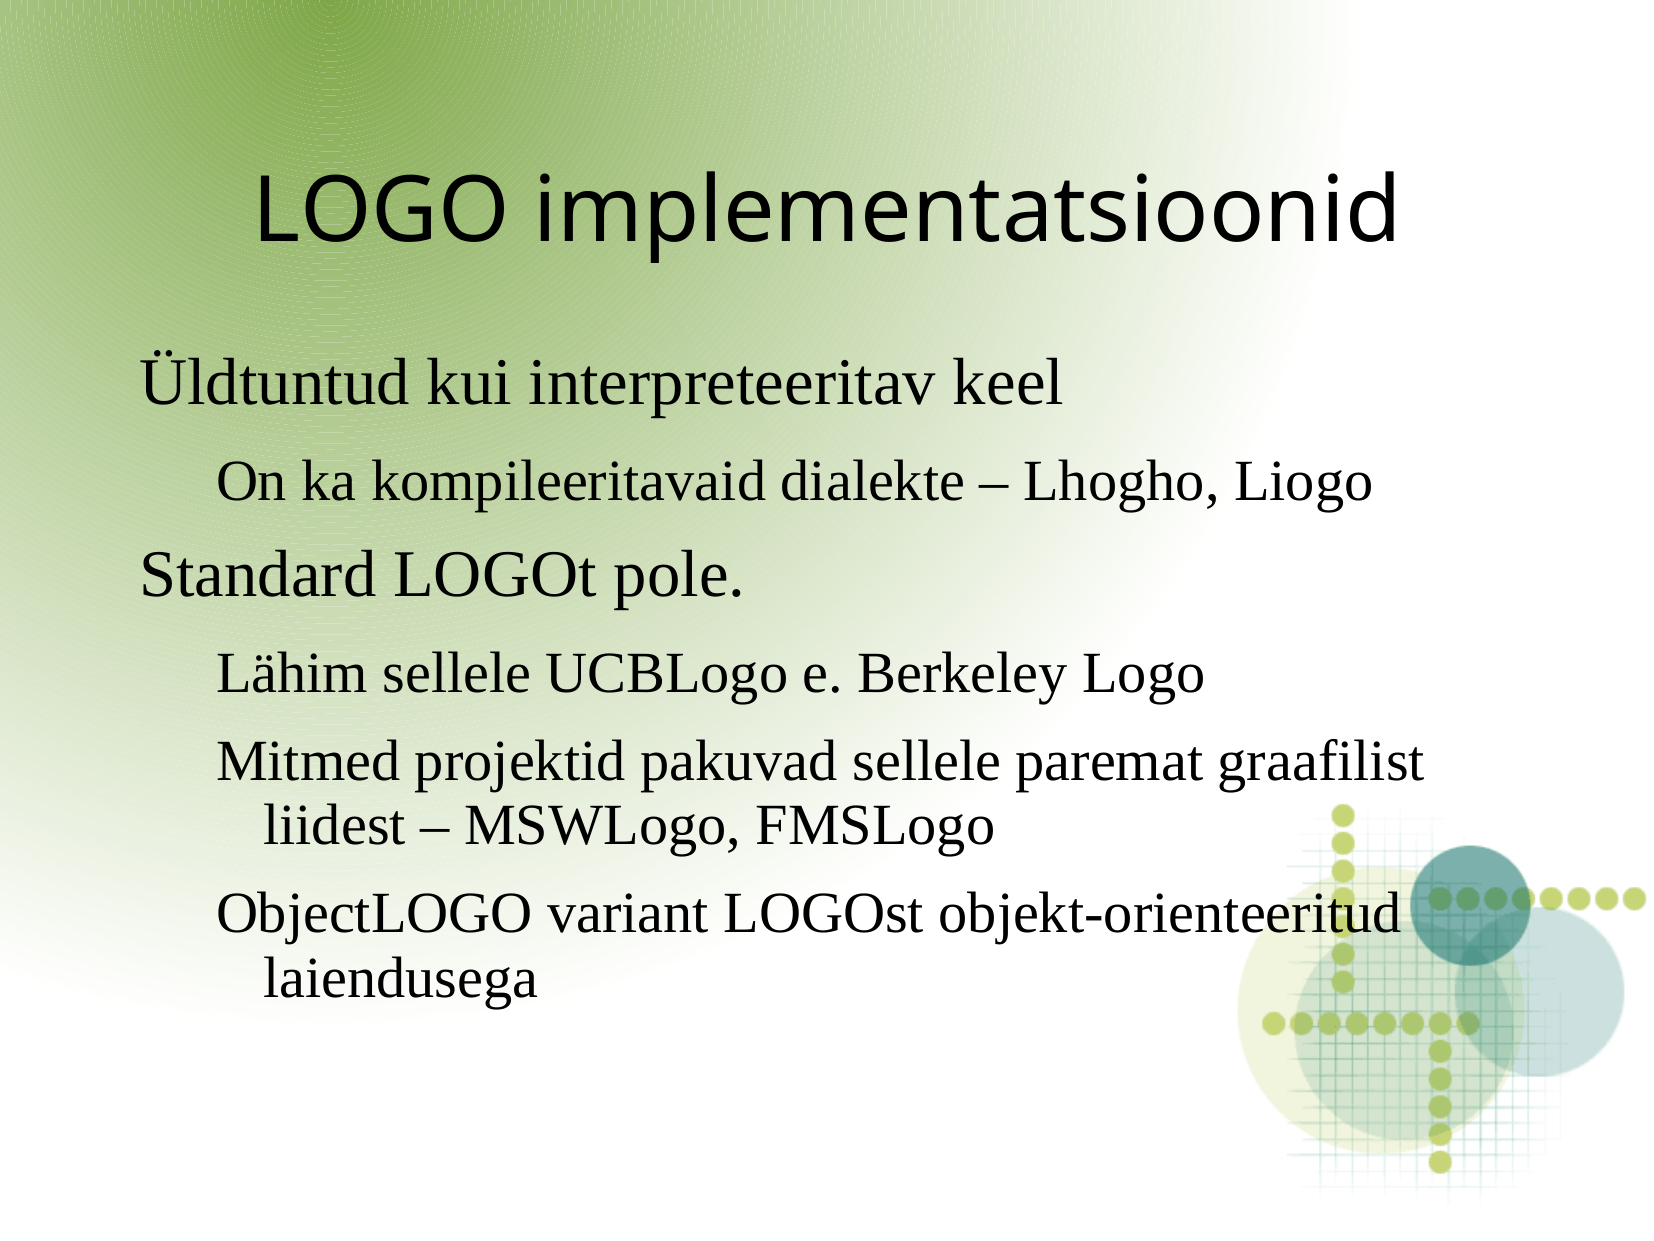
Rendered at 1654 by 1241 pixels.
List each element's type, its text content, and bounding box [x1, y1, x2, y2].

picture [1224, 792, 1654, 1211]
title LOGO implementatsioonid [121, 102, 1534, 311]
list Üldtuntud kui interpreteeritav keel On ka kompileeritavaid dialekte – Lhogho, Liogo Standard LOGOt pole. Lähim sellele UCBLogo e. Berkeley Logo Mitmed projektid pakuvad sellele paremat graafilist liidest – MSWLogo, FMSLogo ObjectLOGO variant LOGOst objekt-orienteeritud laiendusega [121, 344, 1534, 1127]
